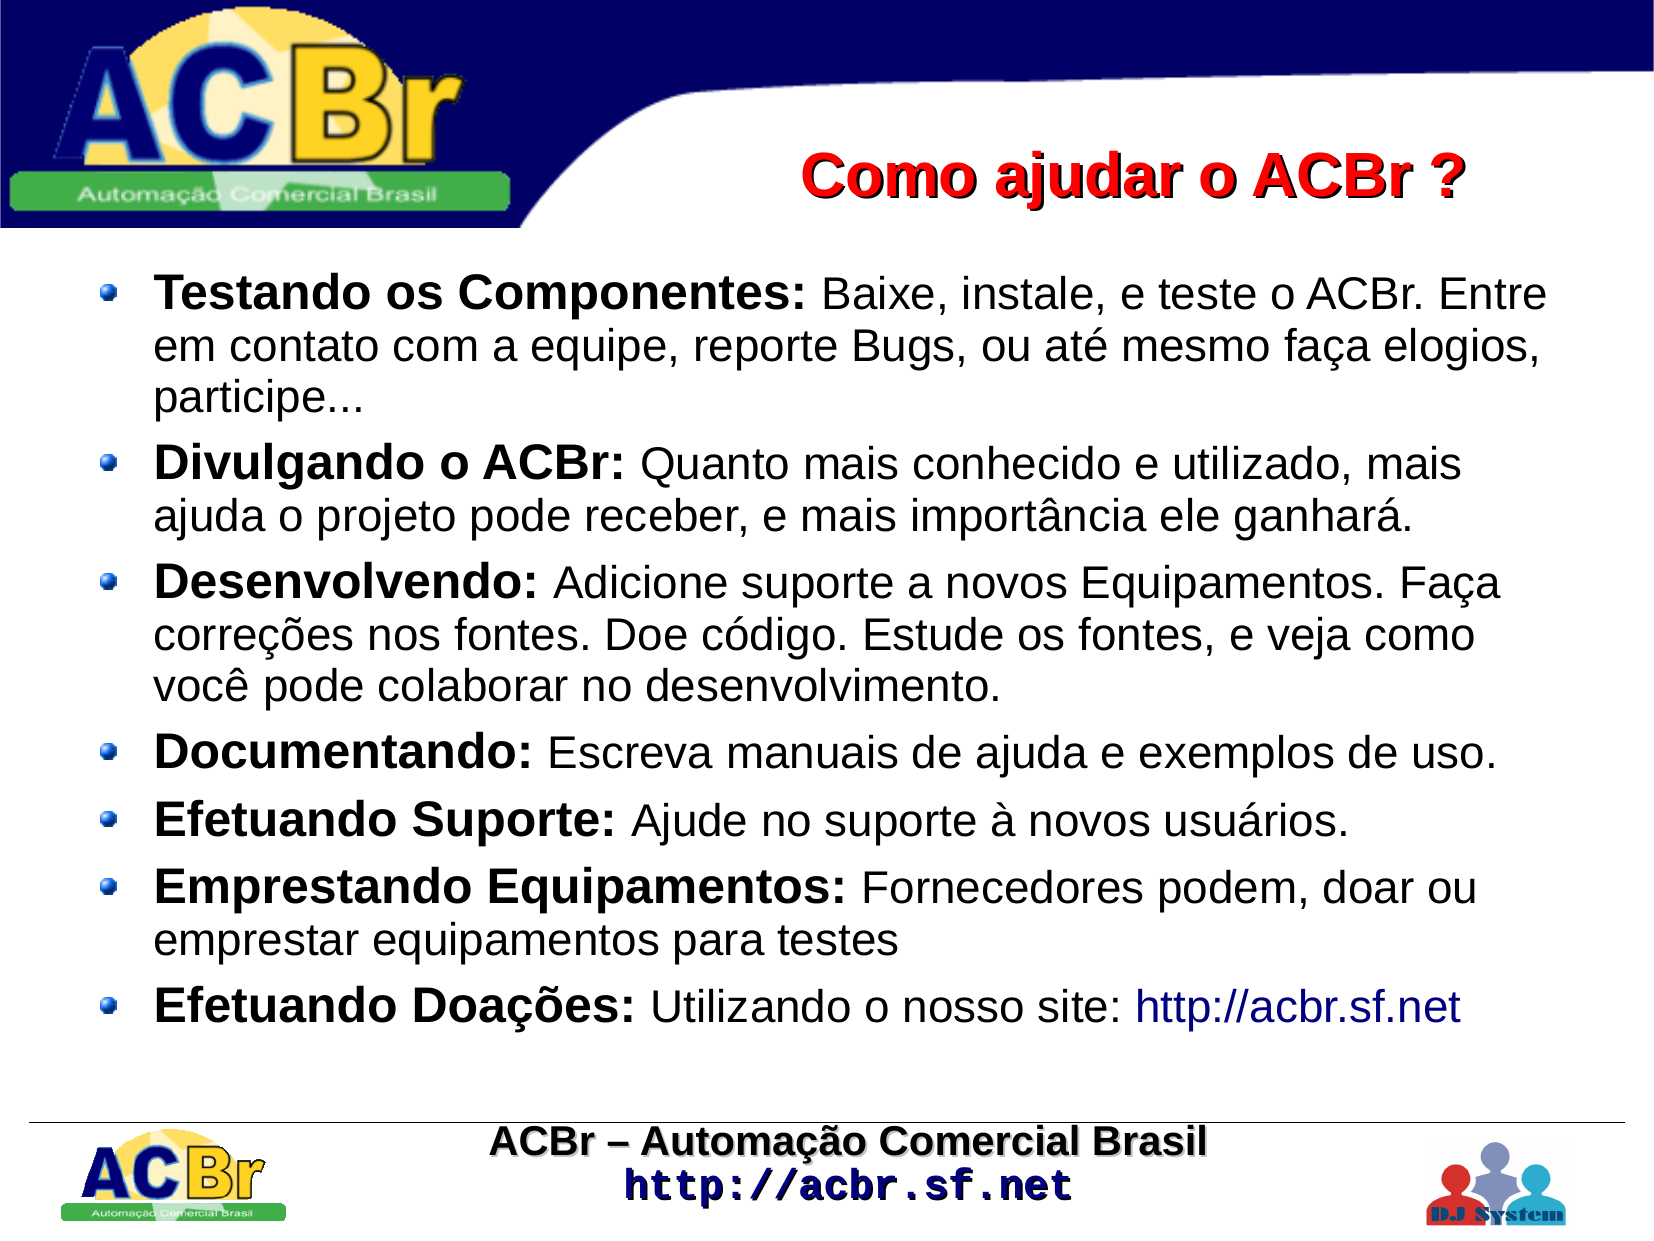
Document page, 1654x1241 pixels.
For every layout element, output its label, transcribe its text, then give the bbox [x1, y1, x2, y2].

picture [0, 0, 1654, 228]
list Testando os Componentes: Baixe, instale, e teste o ACBr. Entre em contato com a equipe, reporte Bugs, ou até mesmo faça elogios, participe... Divulgando o ACBr: Quanto mais conhecido e utilizado, mais ajuda o projeto pode receber, e mais importância ele ganhará. Desenvolvendo: Adicione suporte a novos Equipamentos. Faça correções nos fontes. Doe código. Estude os fontes, e veja como você pode colaborar no desenvolvimento. Documentando: Escreva manuais de ajuda e exemplos de uso. Efetuando Suporte: Ajude no suporte à novos usuários. Emprestando Equipamentos: Fornecedores podem, doar ou emprestar equipamentos para testes Efetuando Doações: Utilizando o nosso site: http://acbr.sf.net [82, 264, 1571, 1079]
picture [1425, 1142, 1569, 1227]
title Como ajudar o ACBr ? [653, 90, 1615, 259]
picture [59, 1127, 287, 1224]
